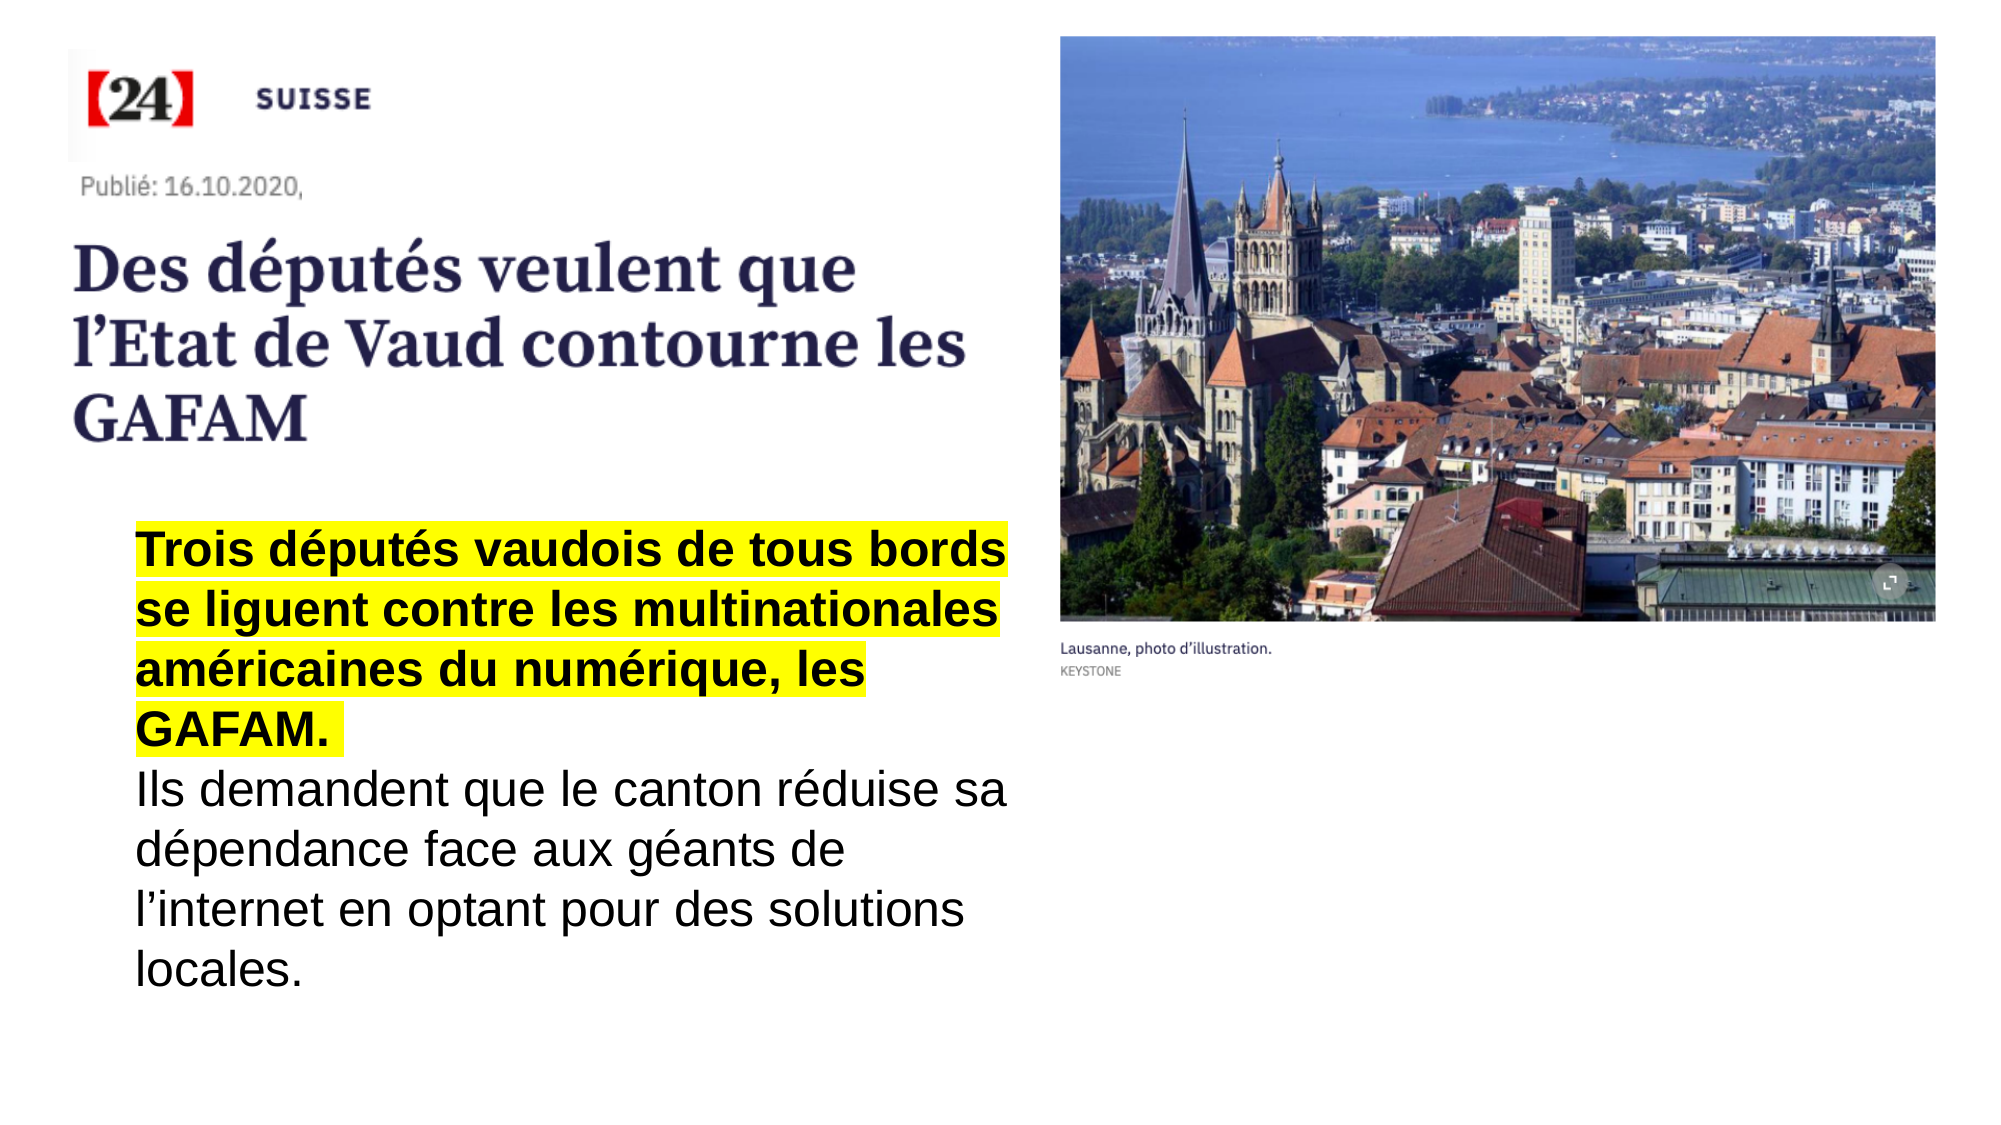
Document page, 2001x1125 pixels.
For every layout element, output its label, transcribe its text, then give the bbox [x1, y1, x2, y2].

picture [68, 49, 436, 212]
picture [1052, 28, 1948, 684]
picture [68, 231, 1000, 457]
text_box Trois députés vaudois de tous bords se liguent contre les multinationales américaines du numérique, les GAFAM. Ils demandent que le canton réduise sa dépendance face aux géants de l’internet en optant pour des solutions locales. [121, 509, 1052, 1004]
